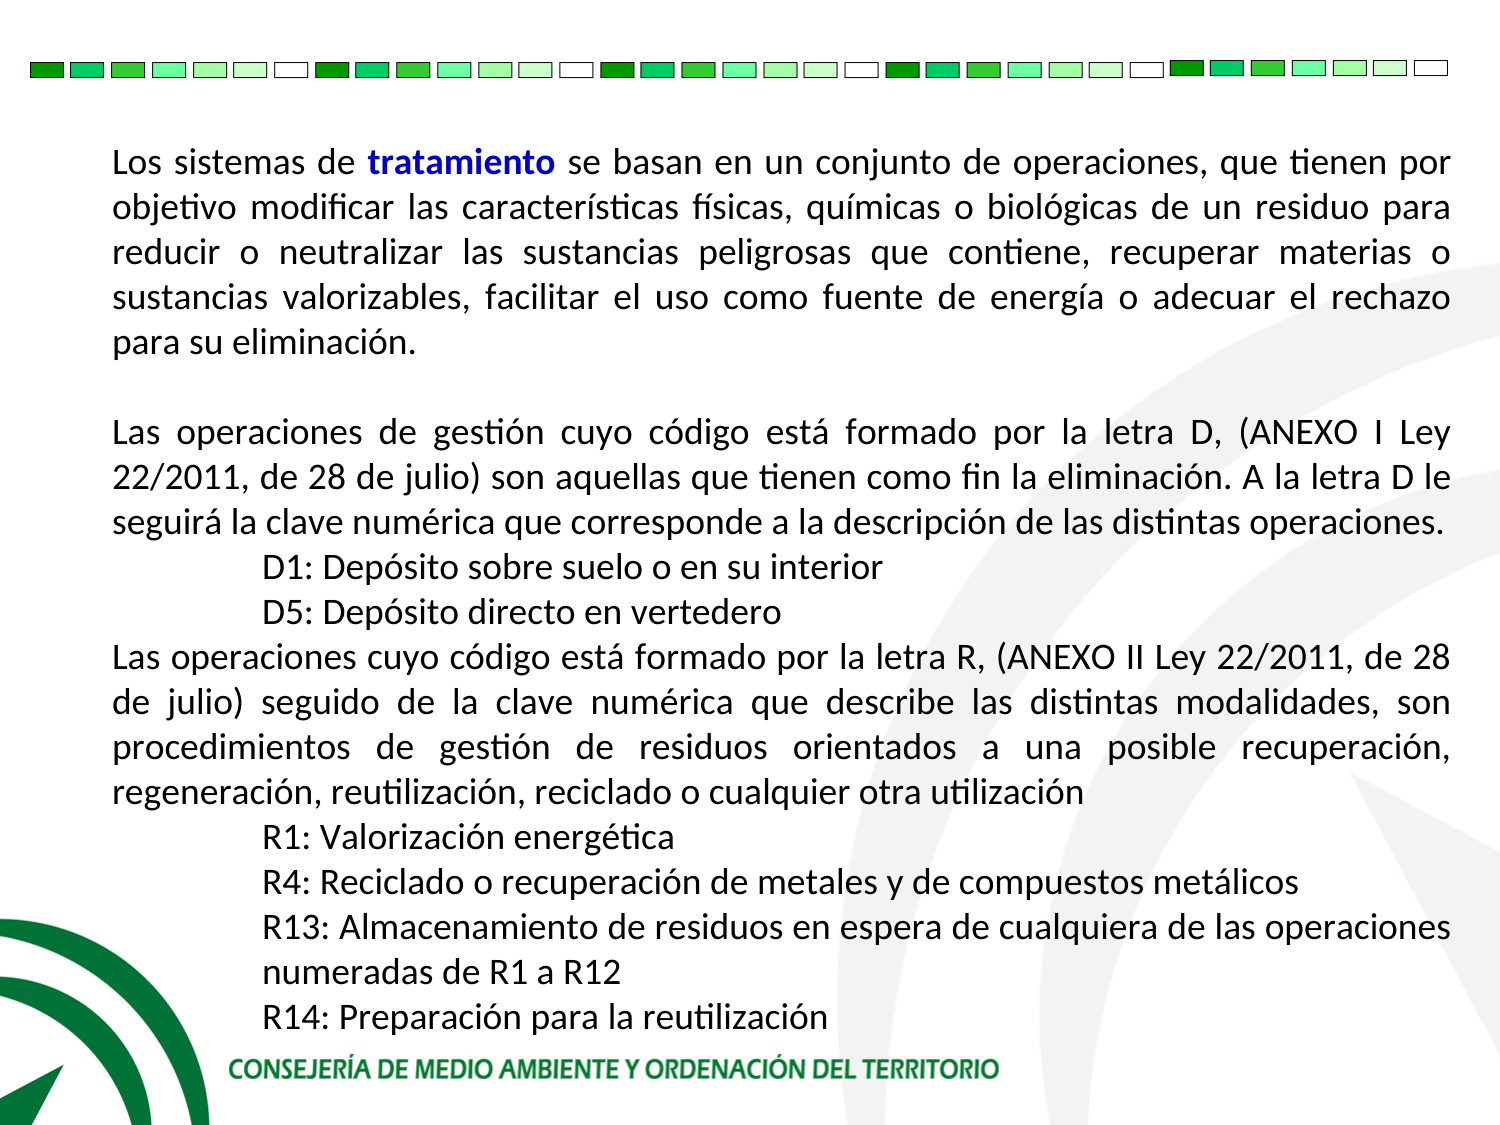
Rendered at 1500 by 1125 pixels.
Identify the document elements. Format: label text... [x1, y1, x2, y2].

text_box Los sistemas de tratamiento se basan en un conjunto de operaciones, que tienen por objetivo modificar las características físicas, químicas o biológicas de un residuo para reducir o neutralizar las sustancias peligrosas que contiene, recuperar materias o sustancias valorizables, facilitar el uso como fuente de energía o adecuar el rechazo para su eliminación. Las operaciones de gestión cuyo código está formado por la letra D, (ANEXO I Ley 22/2011, de 28 de julio) son aquellas que tienen como fin la eliminación. A la letra D le seguirá la clave numérica que corresponde a la descripción de las distintas operaciones. D1: Depósito sobre suelo o en su interior D5: Depósito directo en vertedero Las operaciones cuyo código está formado por la letra R, (ANEXO II Ley 22/2011, de 28 de julio) seguido de la clave numérica que describe las distintas modalidades, son procedimientos de gestión de residuos orientados a una posible recuperación, regeneración, reutilización, reciclado o cualquier otra utilización R1: Valorización energética R4: Reciclado o recuperación de metales y de compuestos metálicos R13: Almacenamiento de residuos en espera de cualquiera de las operaciones numeradas de R1 a R12 R14: Preparación para la reutilización [97, 129, 1468, 1090]
picture [0, 0, 1500, 1125]
